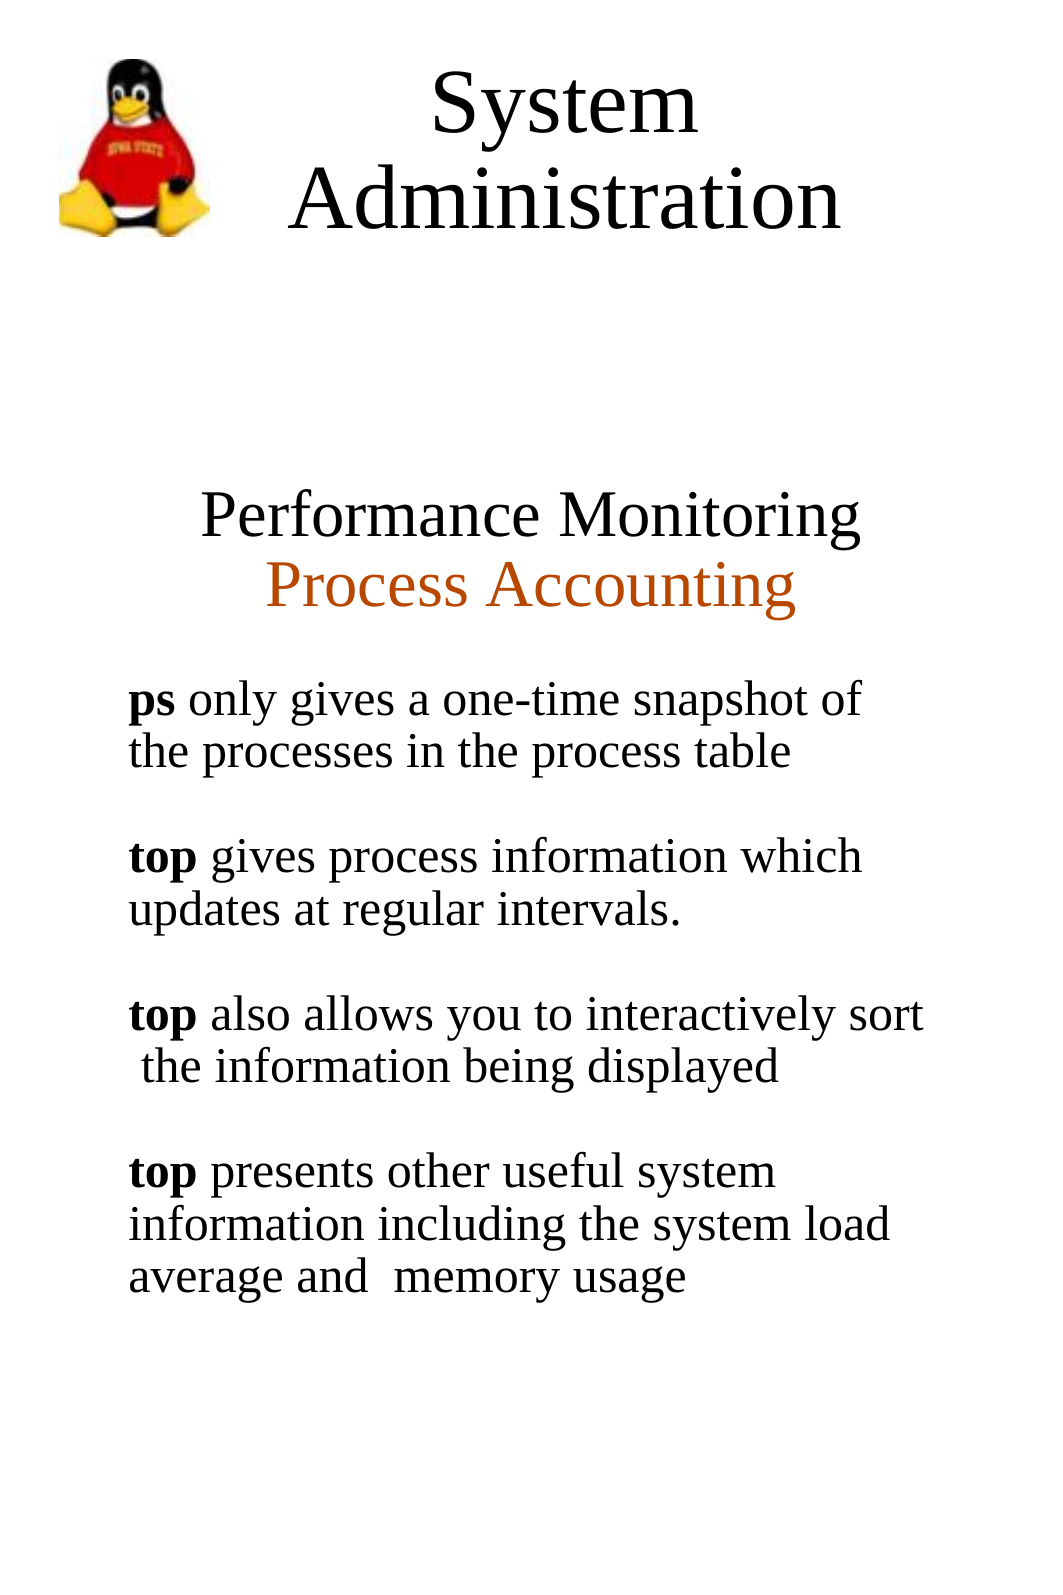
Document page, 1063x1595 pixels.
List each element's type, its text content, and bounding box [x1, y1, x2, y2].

picture [59, 59, 210, 237]
subtitle Performance Monitoring Process Accounting ps only gives a one-time snapshot of the processes in the process table top gives process information which updates at regular intervals. top also allows you to interactively sort the information being displayed top presents other useful system information including the system load average and memory usage [128, 322, 936, 1595]
title System Administration [237, 28, 893, 276]
